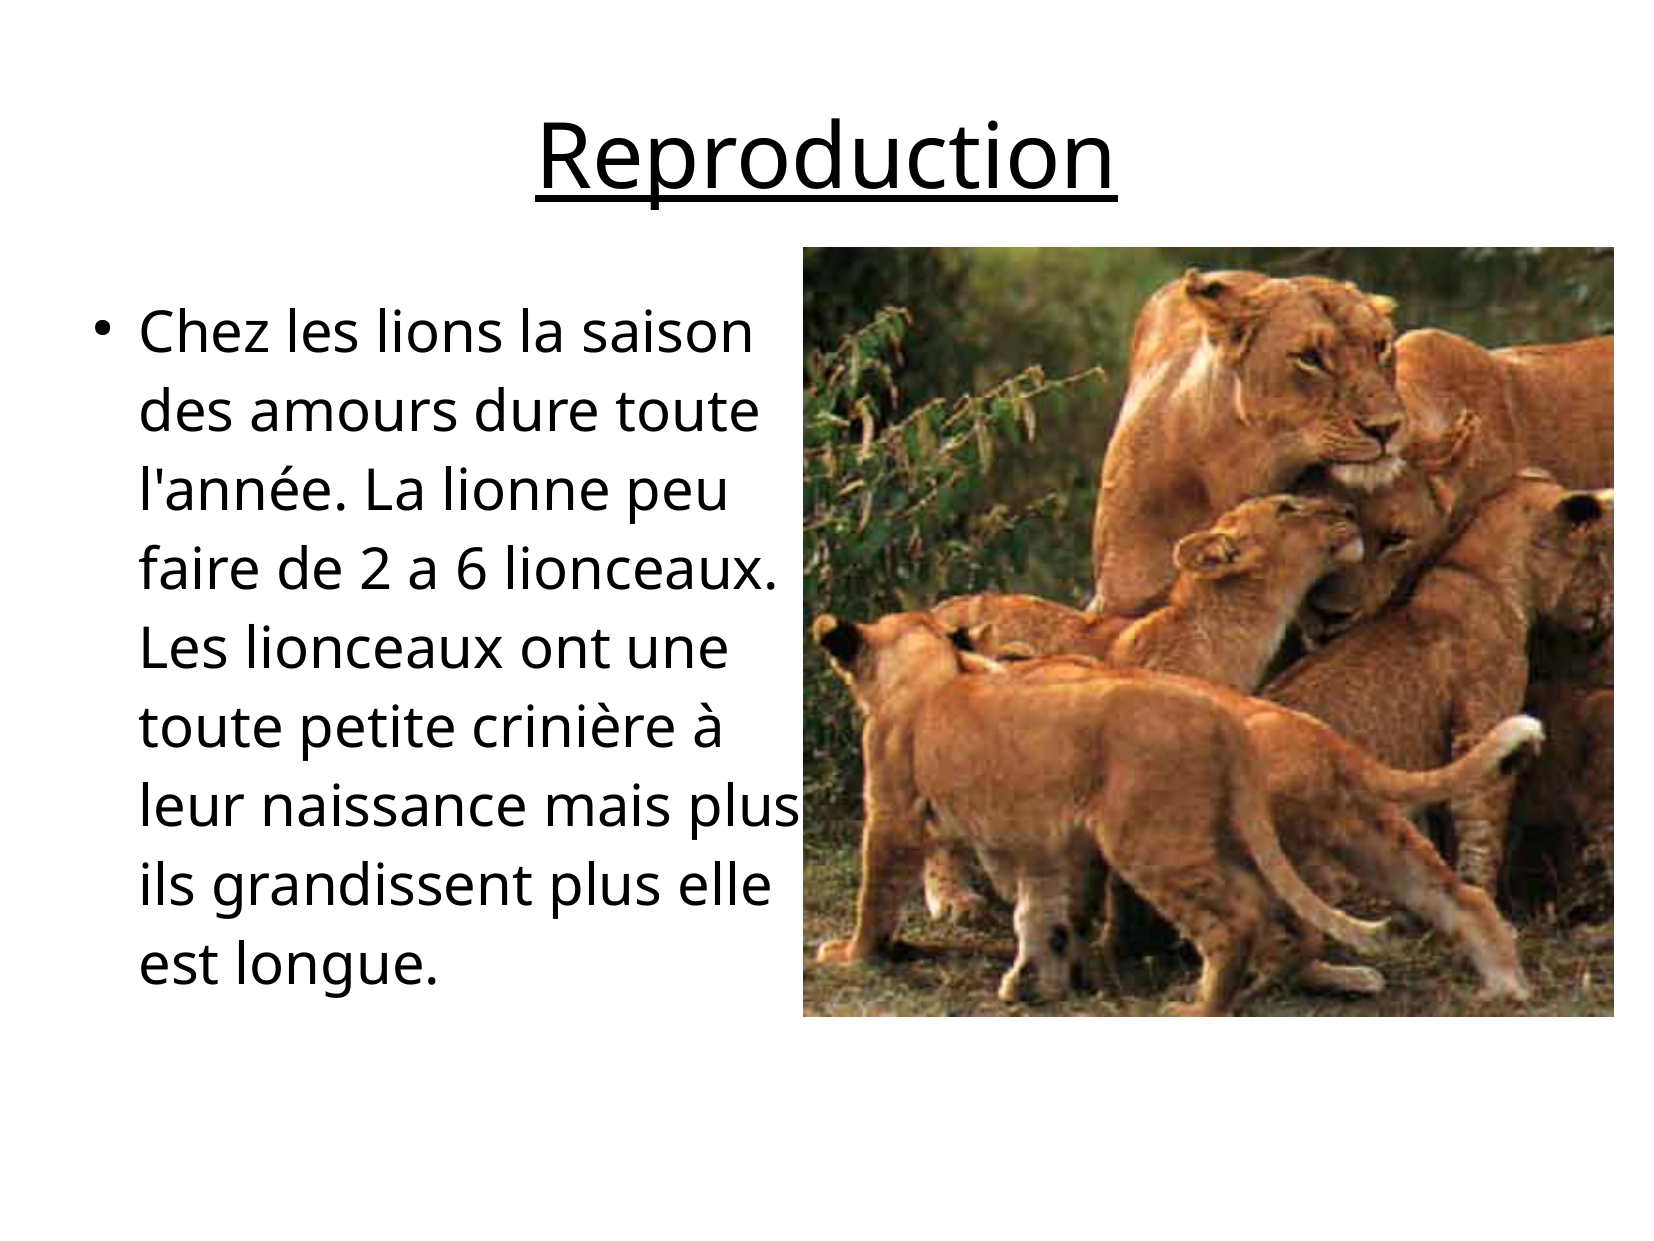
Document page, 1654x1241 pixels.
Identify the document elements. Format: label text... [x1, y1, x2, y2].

title Reproduction [82, 49, 1571, 257]
picture [803, 247, 1614, 1017]
list Chez les lions la saison des amours dure toute l'année. La lionne peu faire de 2 a 6 lionceaux. Les lionceaux ont une toute petite crinière à leur naissance mais plus ils grandissent plus elle est longue. [76, 290, 803, 1010]
